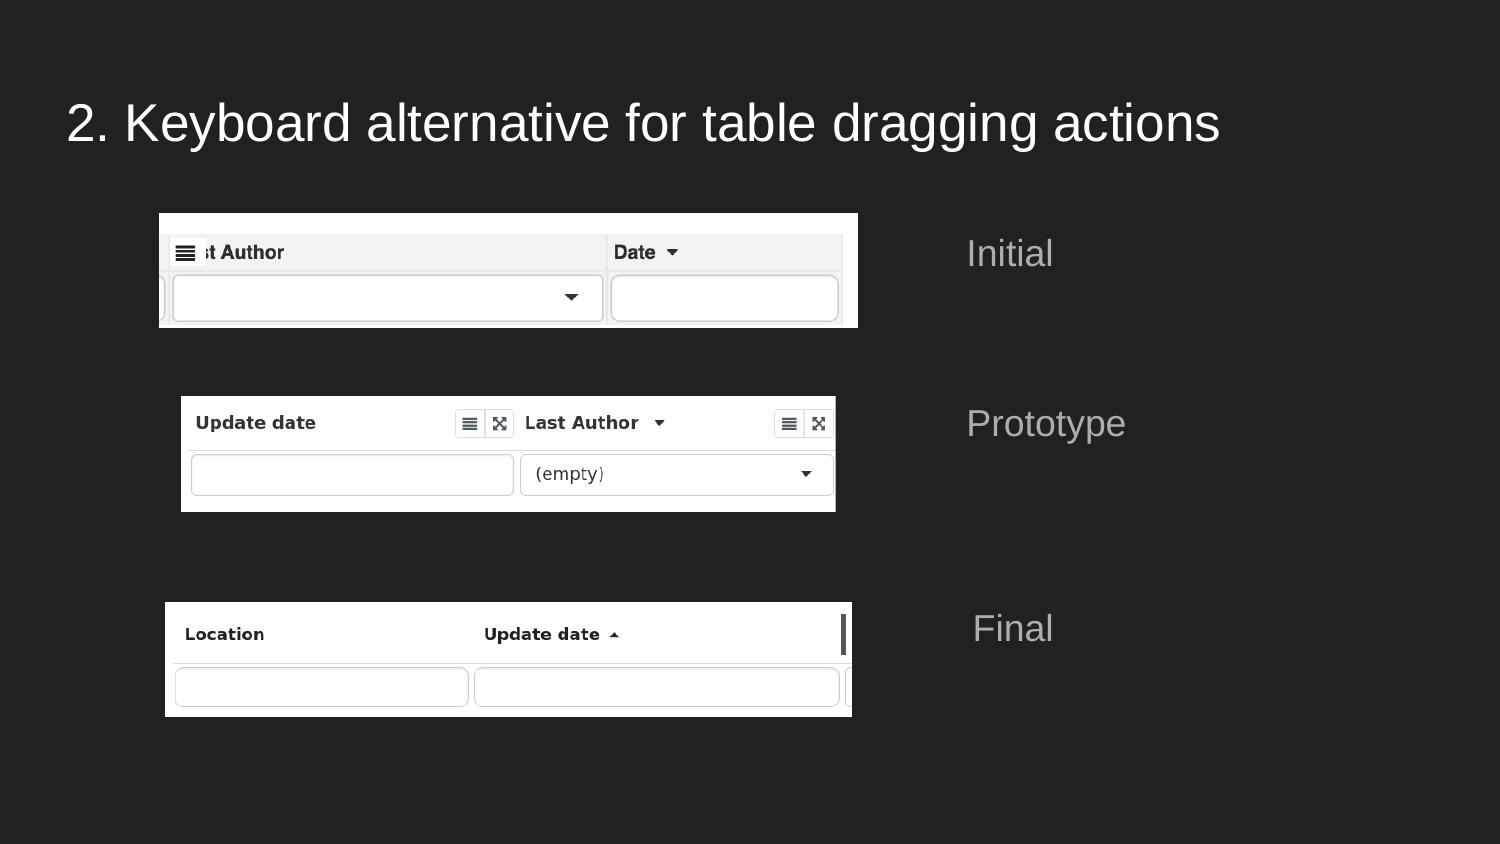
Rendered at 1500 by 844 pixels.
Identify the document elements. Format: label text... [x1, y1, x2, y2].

picture [165, 602, 852, 717]
picture [181, 396, 836, 512]
picture [159, 213, 858, 328]
title 2. Keyboard alternative for table dragging actions [51, 72, 1449, 167]
text_box Prototype [951, 383, 1335, 525]
text_box Final [957, 589, 1341, 731]
text_box Initial [951, 213, 1223, 328]
